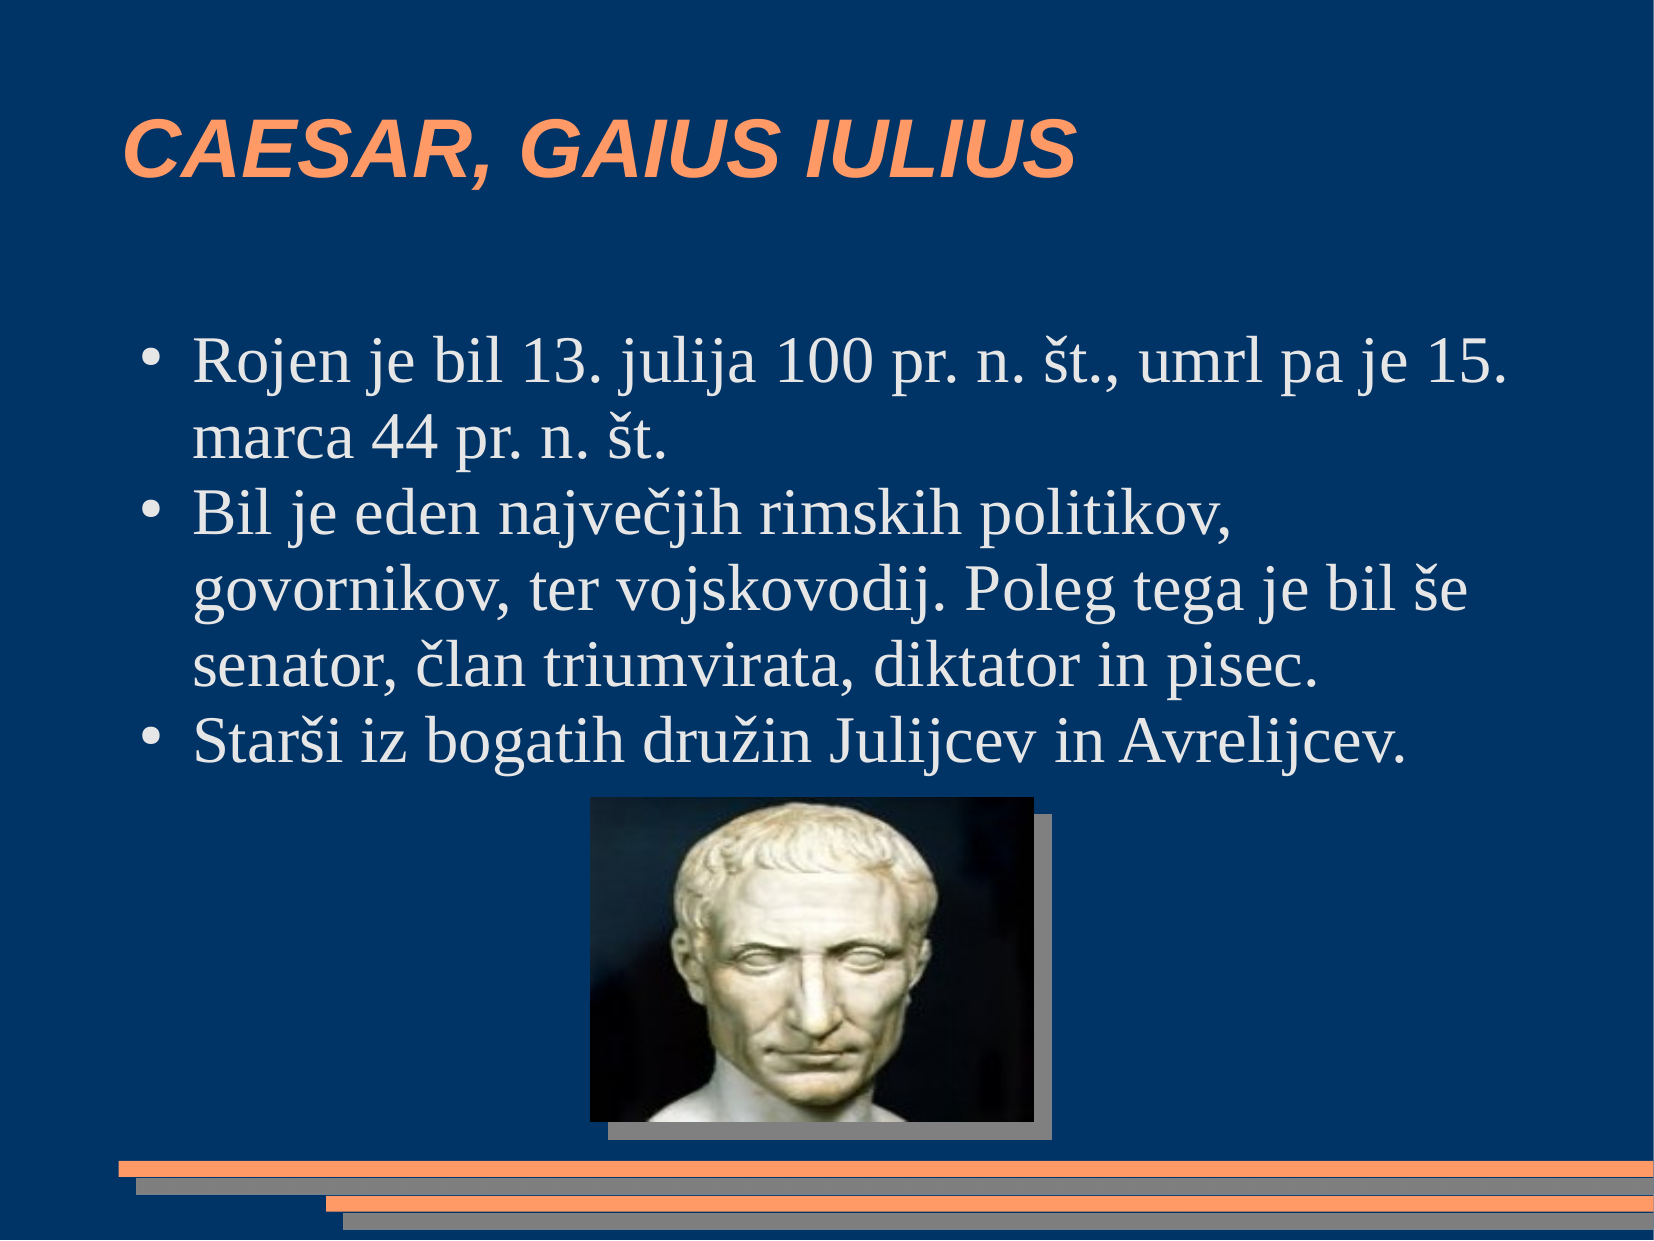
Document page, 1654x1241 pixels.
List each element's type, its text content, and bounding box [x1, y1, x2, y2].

picture [590, 797, 1034, 1122]
title CAESAR, GAIUS IULIUS [121, 46, 1534, 254]
list Rojen je bil 13. julija 100 pr. n. št., umrl pa je 15. marca 44 pr. n. št. Bil je eden največjih rimskih politikov, govornikov, ter vojskovodij. Poleg tega je bil še senator, član triumvirata, diktator in pisec. Starši iz bogatih družin Julijcev in Avrelijcev. [121, 322, 1561, 1027]
